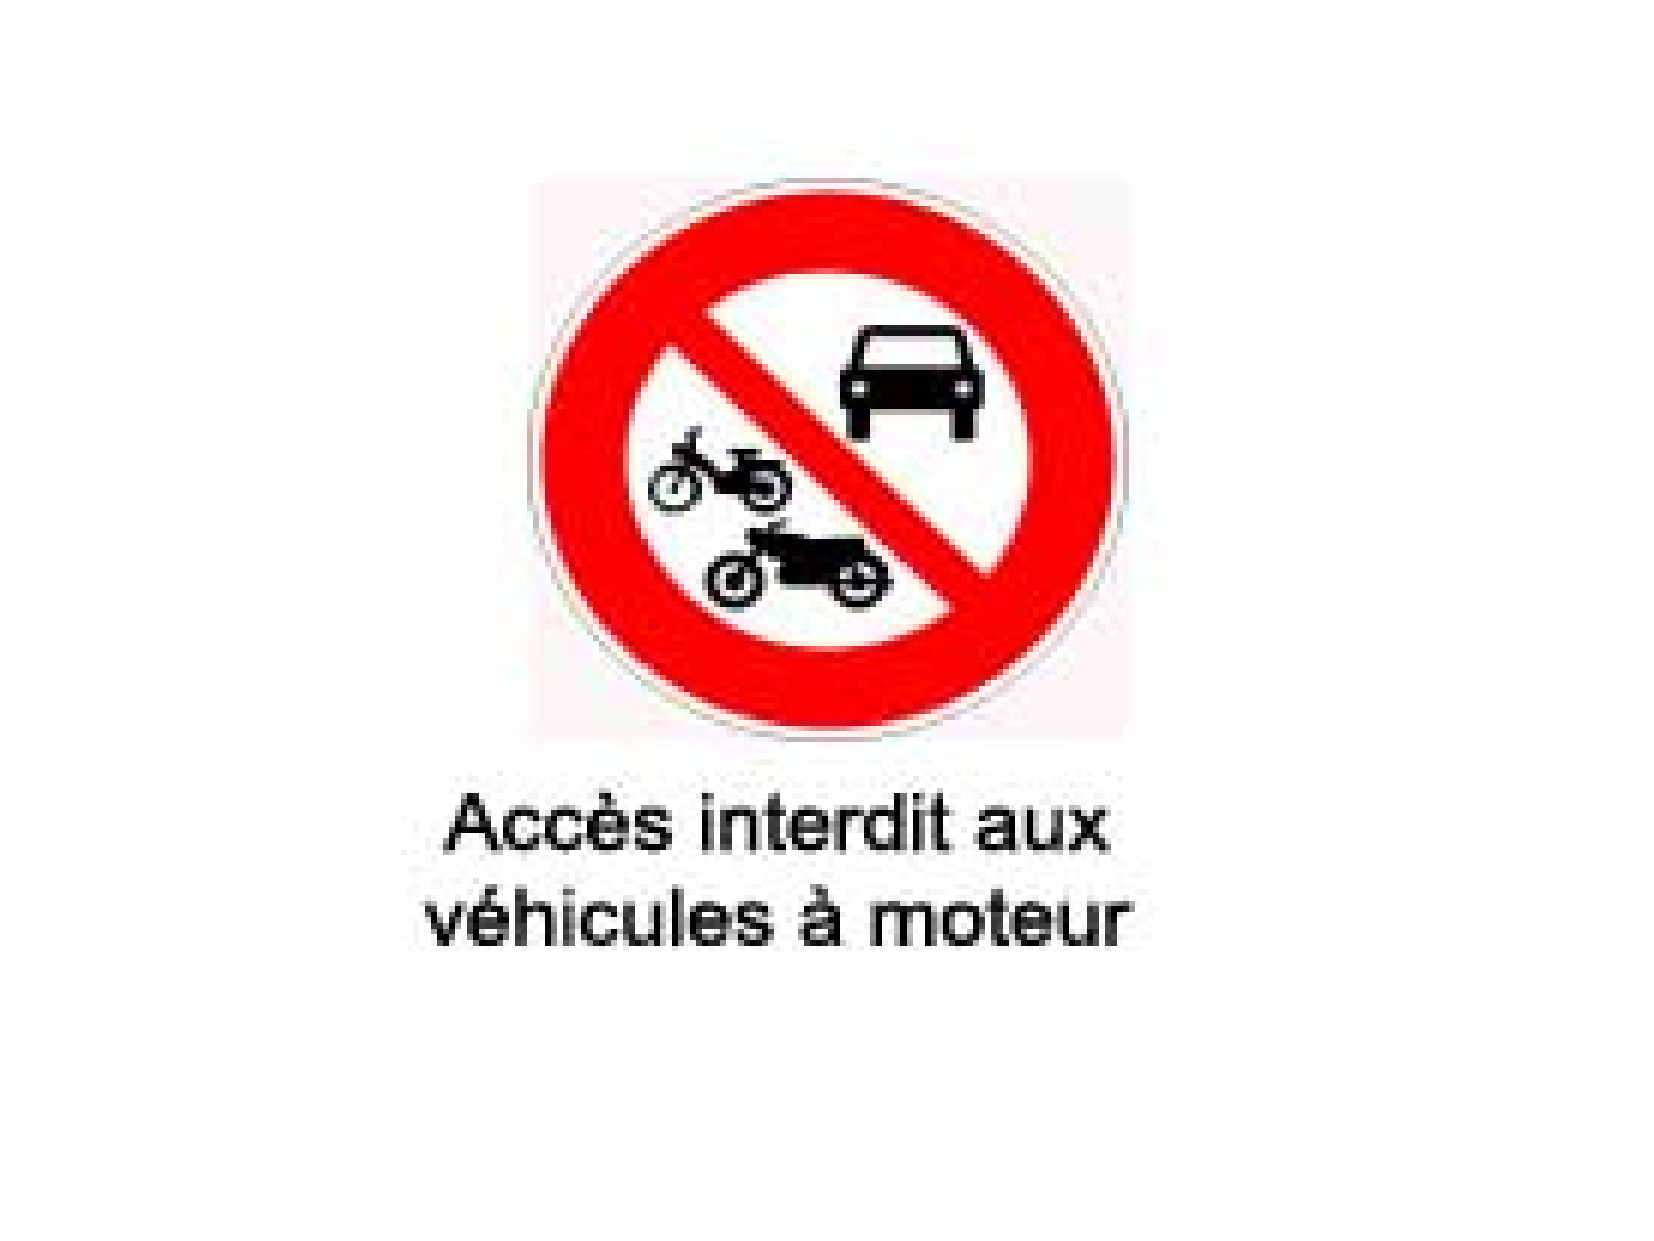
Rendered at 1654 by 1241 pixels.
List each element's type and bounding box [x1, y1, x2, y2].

picture [383, 88, 1166, 1093]
